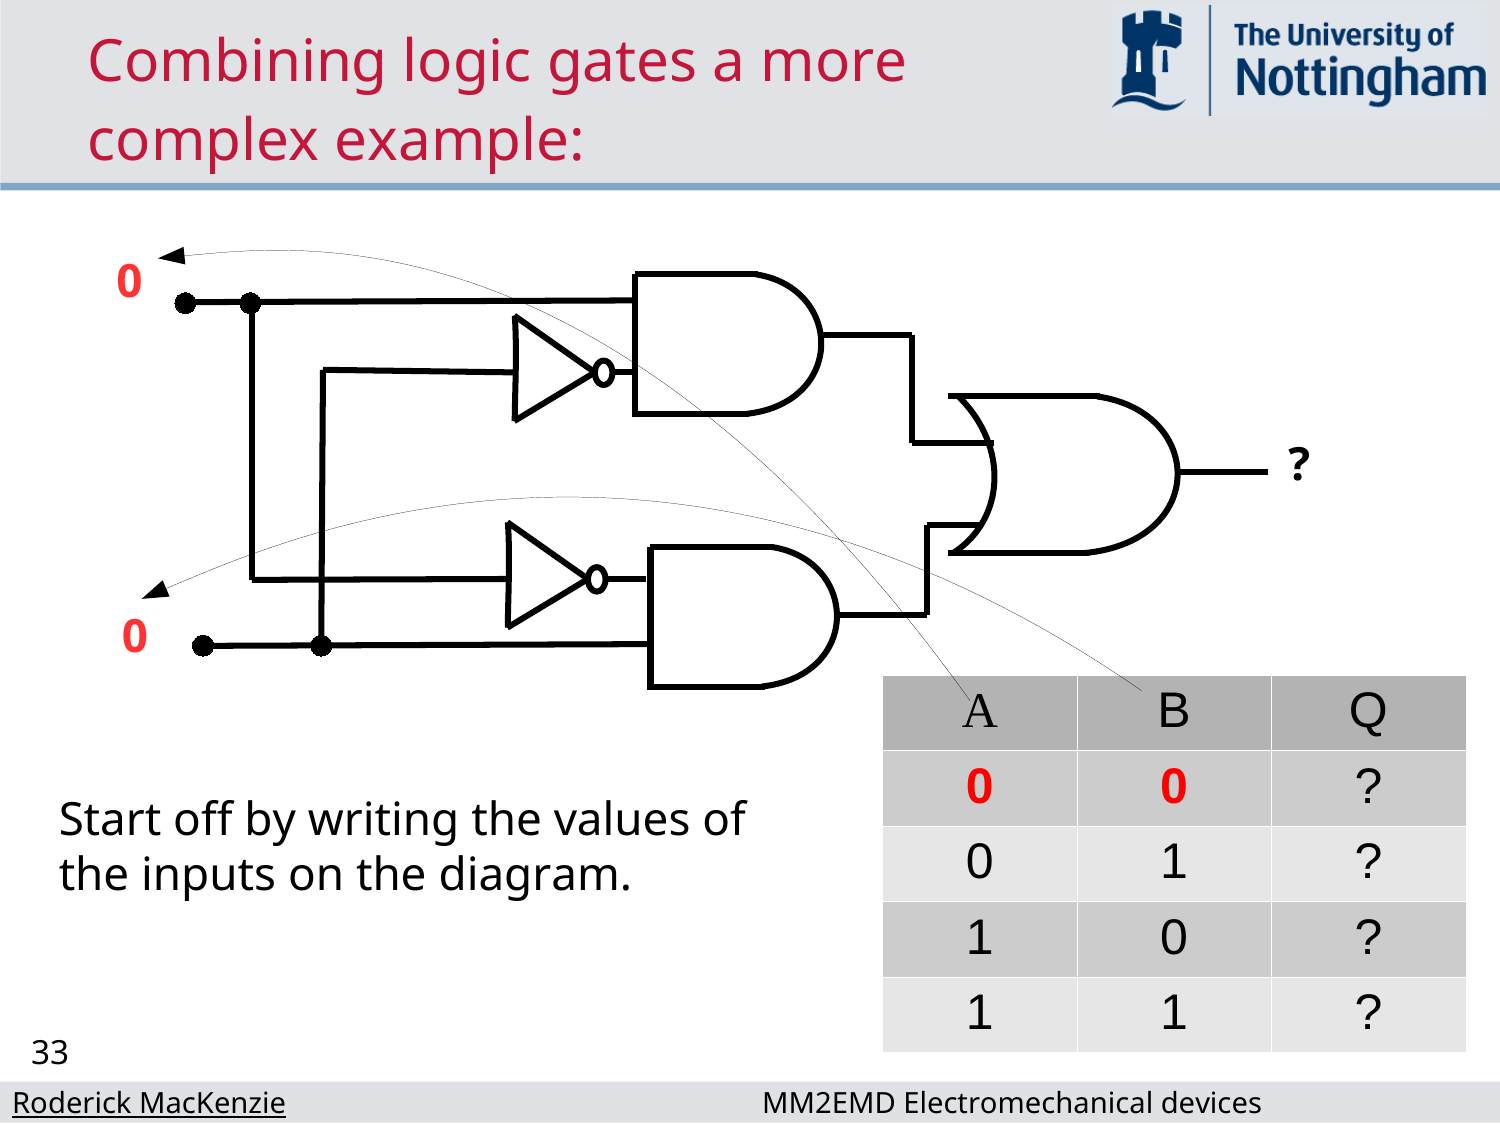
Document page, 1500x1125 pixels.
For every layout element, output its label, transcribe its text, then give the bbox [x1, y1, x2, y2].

text_box Start off by writing the values of the inputs on the diagram. [43, 782, 790, 907]
table_cell 0 [1078, 902, 1271, 977]
table_cell ? [1272, 751, 1466, 826]
table_cell 1 [883, 978, 1077, 1052]
text_box 0 [107, 598, 164, 669]
title Combining logic gates a more complex example: [72, 22, 1113, 174]
table_cell 0 [883, 827, 1077, 901]
text_box 0 [101, 244, 158, 315]
text_box [174, 292, 196, 314]
table_cell ? [1272, 978, 1466, 1052]
table_cell 1 [883, 902, 1077, 977]
table_header B [1078, 676, 1271, 750]
text_box <number> [16, 1024, 232, 1094]
text_box [192, 635, 214, 657]
picture [1111, 4, 1487, 116]
table_cell 0 [1078, 751, 1271, 826]
table_cell 1 [1078, 827, 1271, 901]
text_box [310, 635, 332, 657]
table_cell 0 [883, 751, 1077, 826]
table_cell ? [1272, 902, 1466, 977]
text_box [239, 292, 261, 314]
table_cell ? [1272, 827, 1466, 901]
table_header A [883, 676, 1077, 750]
table_header Q [1272, 676, 1466, 750]
text_box ? [1273, 426, 1330, 497]
table_cell 1 [1078, 978, 1271, 1052]
